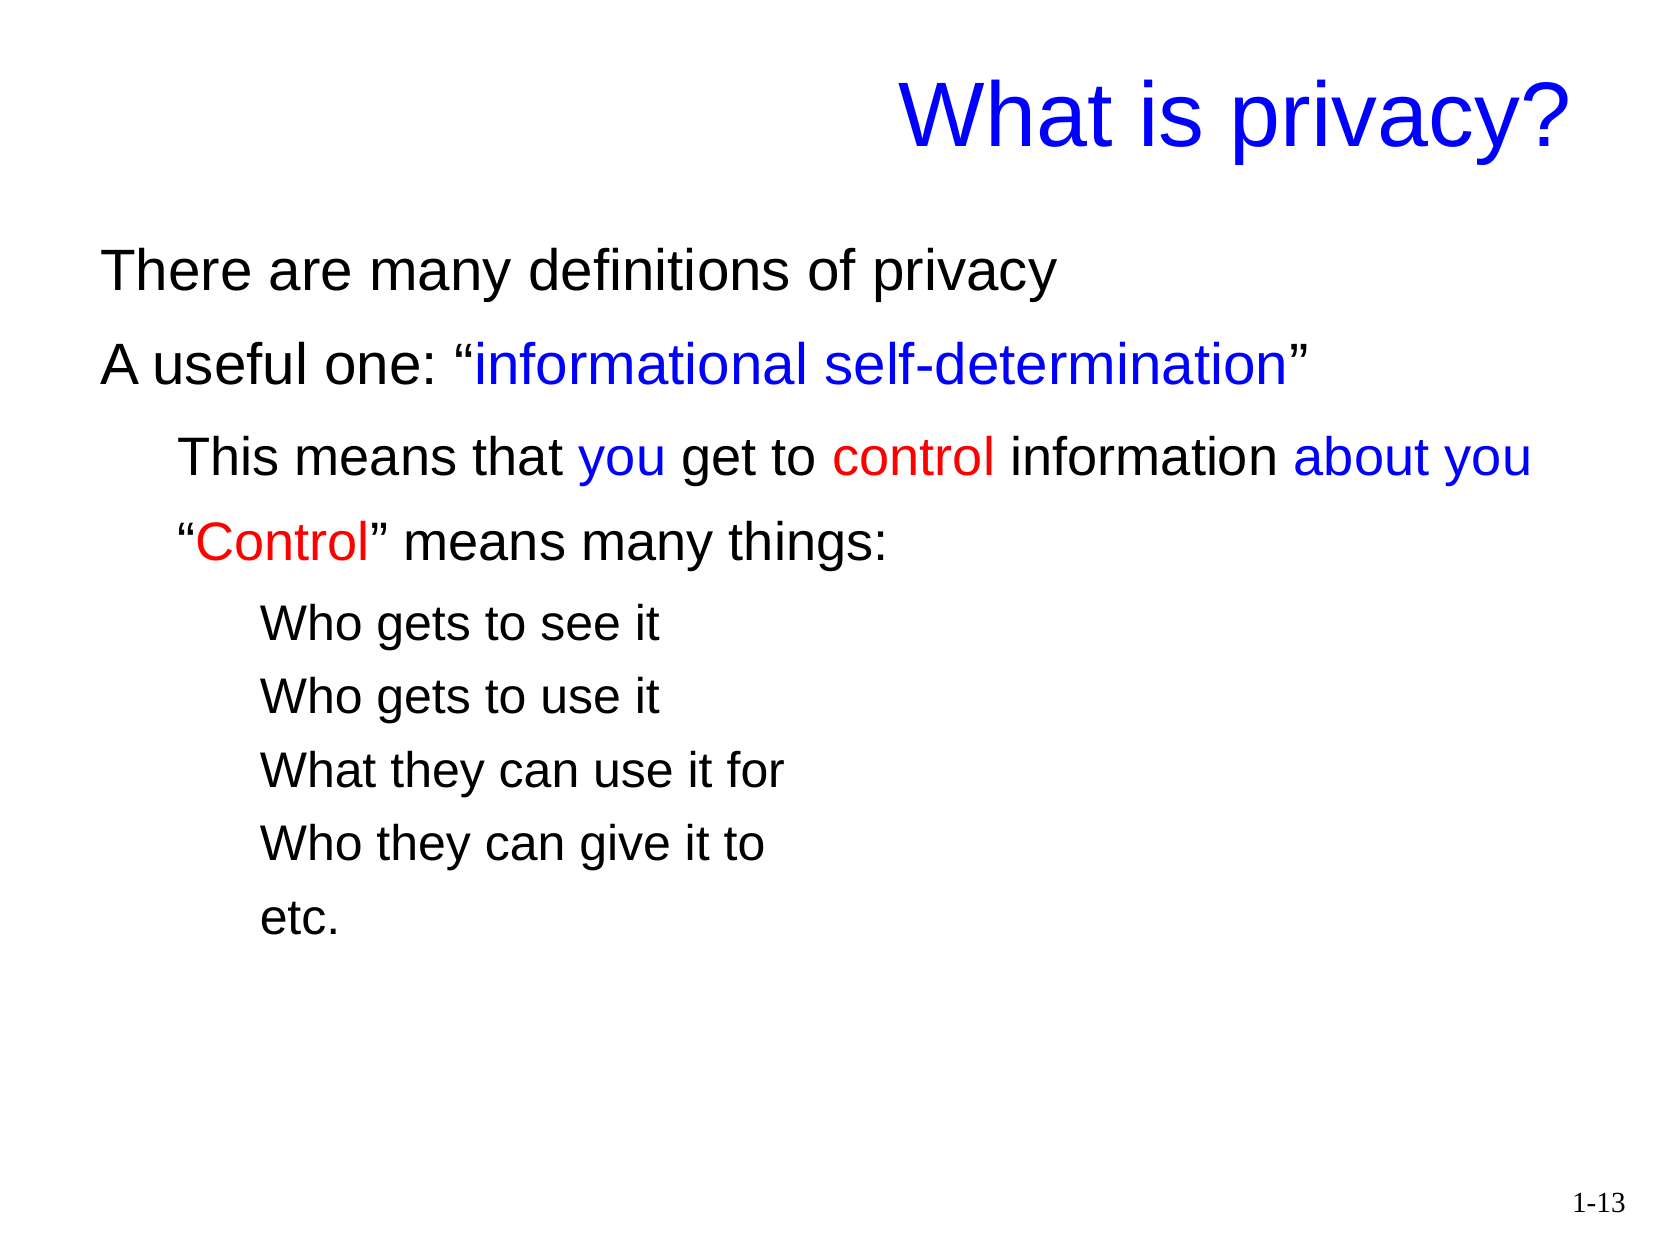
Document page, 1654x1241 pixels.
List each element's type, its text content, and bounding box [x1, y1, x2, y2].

list There are many definitions of privacy A useful one: “informational self-determination” This means that you get to control information about you “Control” means many things: Who gets to see it Who gets to use it What they can use it for Who they can give it to etc. [82, 237, 1571, 1156]
title What is privacy? [84, 18, 1573, 211]
